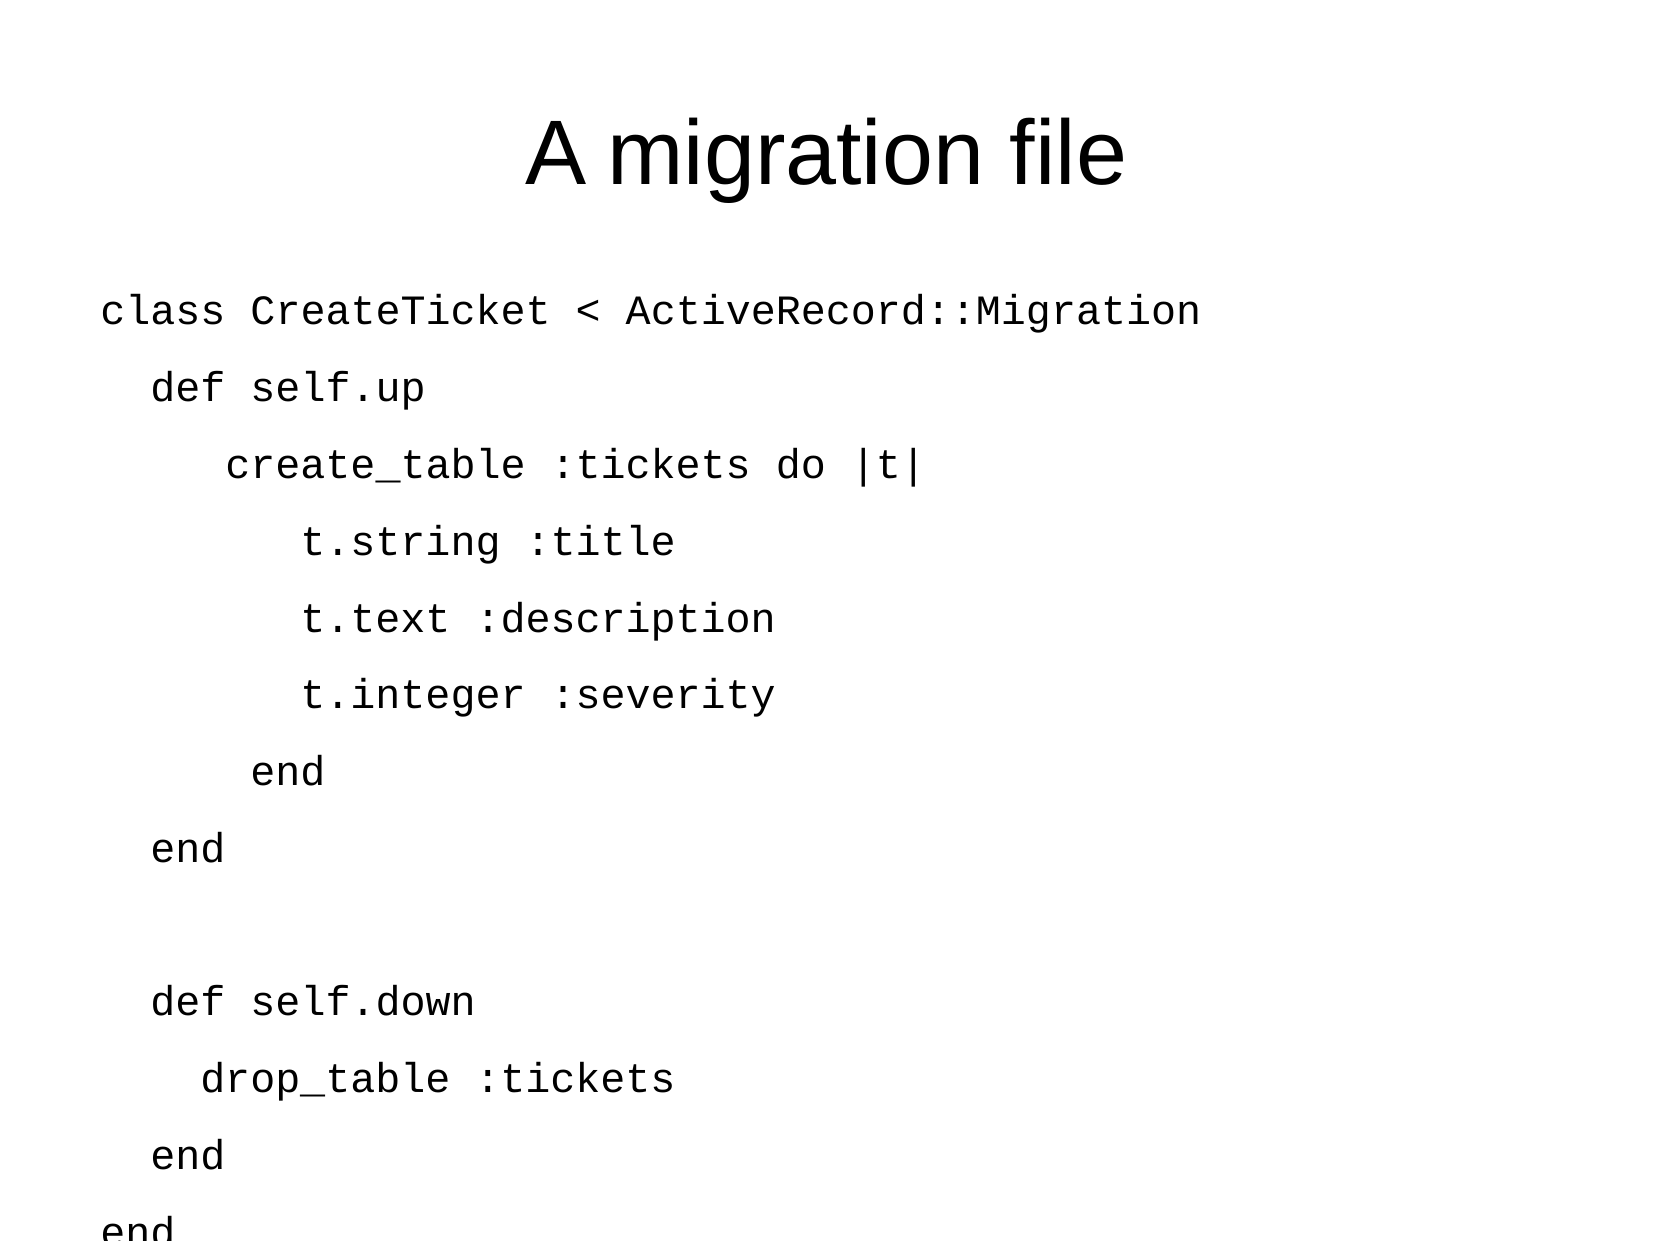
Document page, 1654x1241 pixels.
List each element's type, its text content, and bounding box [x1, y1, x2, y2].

list class CreateTicket < ActiveRecord::Migration def self.up create_table :tickets do |t| t.string :title t.text :description t.integer :severity end end def self.down drop_table :tickets end end [82, 290, 1571, 1188]
title A migration file [82, 56, 1571, 250]
